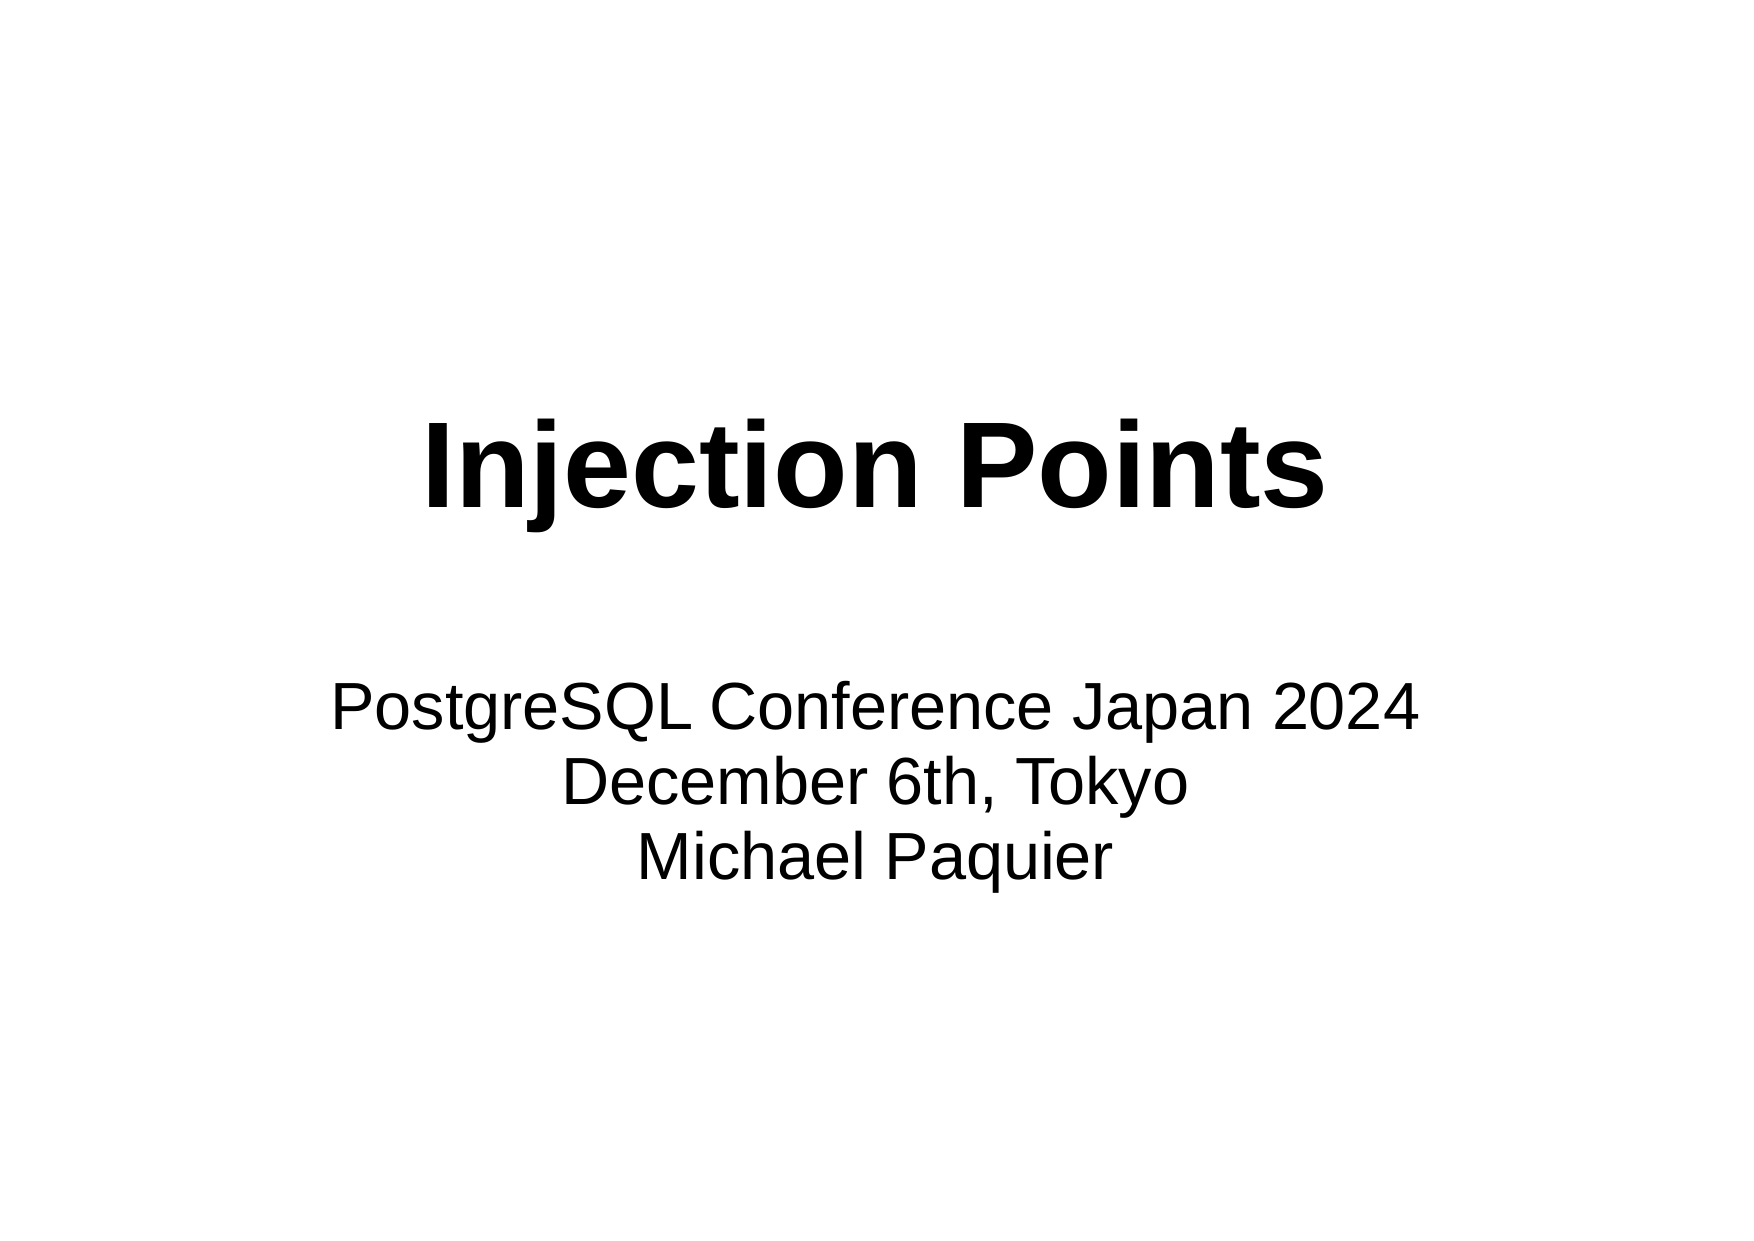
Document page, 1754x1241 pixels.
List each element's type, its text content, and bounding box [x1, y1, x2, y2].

title Injection Points PostgreSQL Conference Japan 2024 December 6th, Tokyo Michael Paquier [86, 313, 1665, 977]
